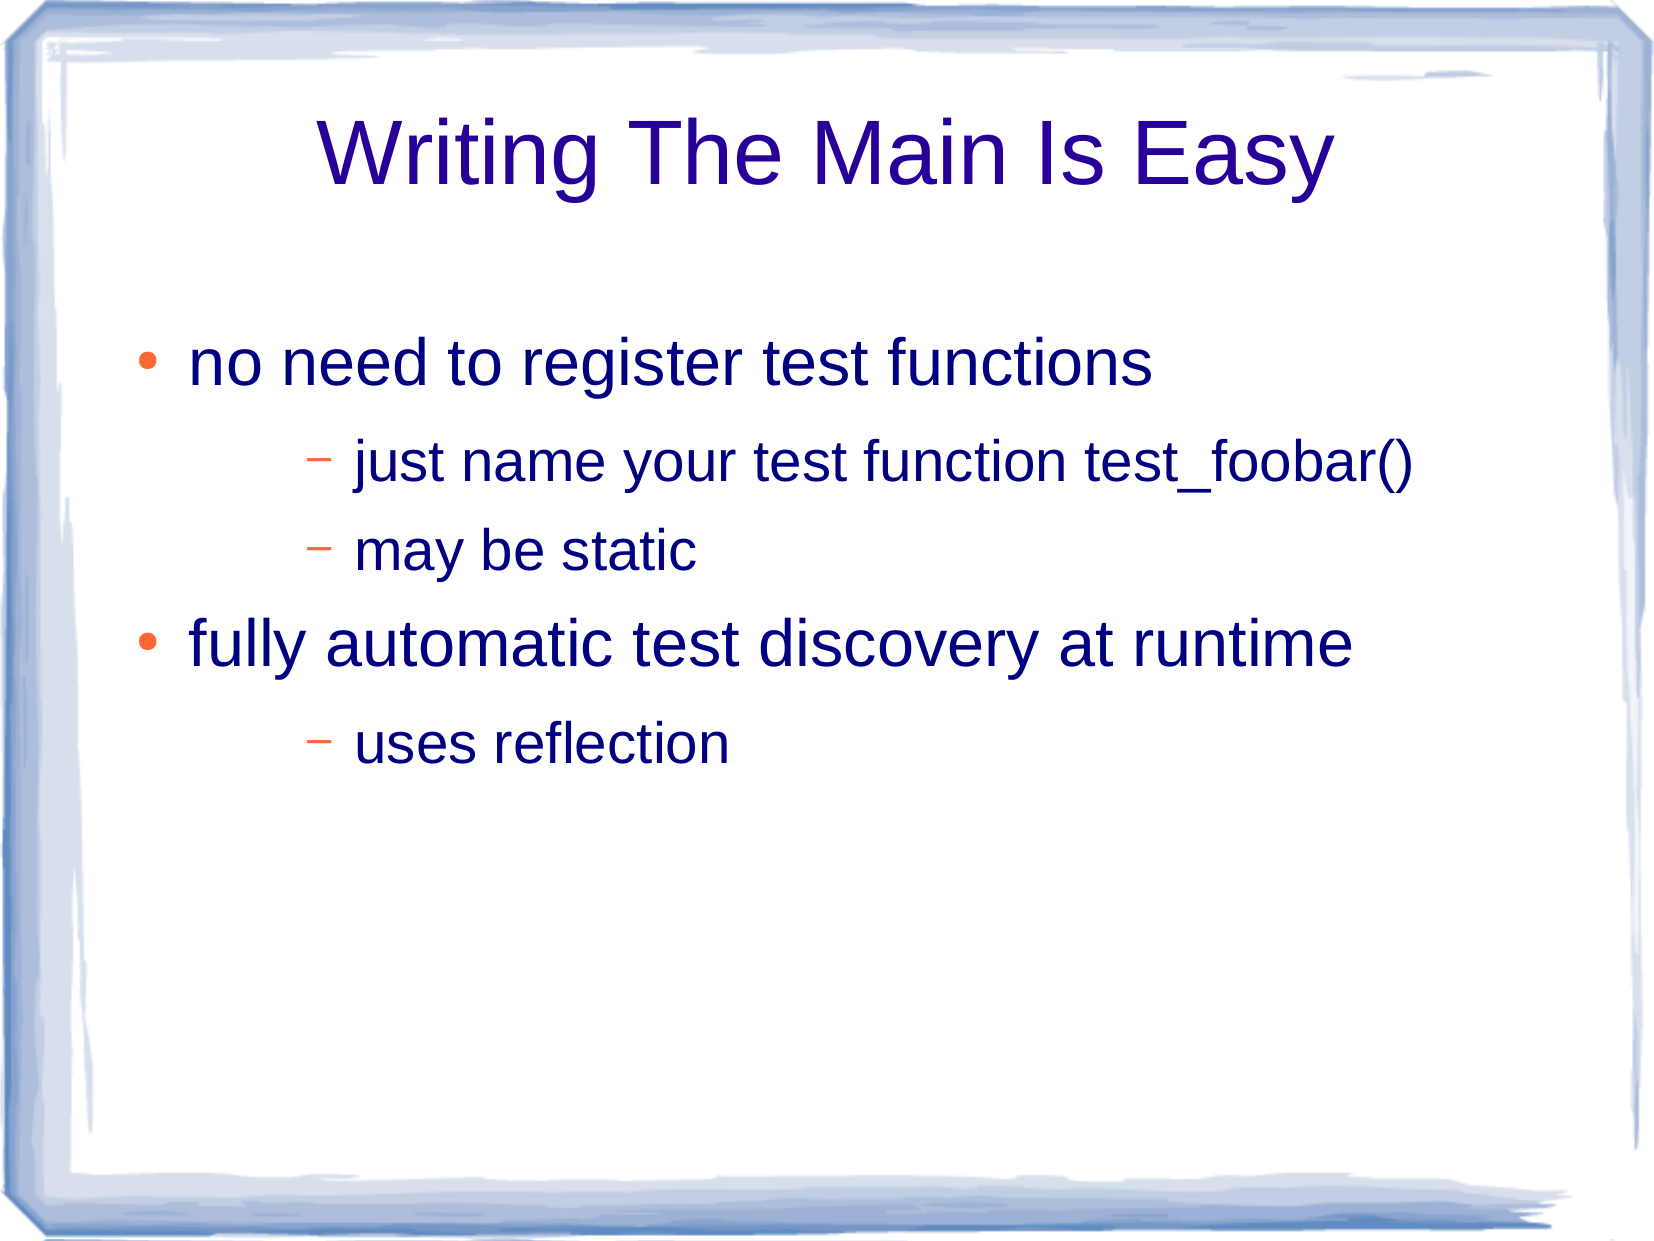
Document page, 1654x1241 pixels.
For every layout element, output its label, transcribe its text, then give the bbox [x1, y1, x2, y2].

picture [0, 0, 1654, 1241]
title Writing The Main Is Easy [82, 56, 1571, 250]
list no need to register test functions just name your test function test_foobar() may be static fully automatic test discovery at runtime uses reflection [118, 324, 1571, 1129]
